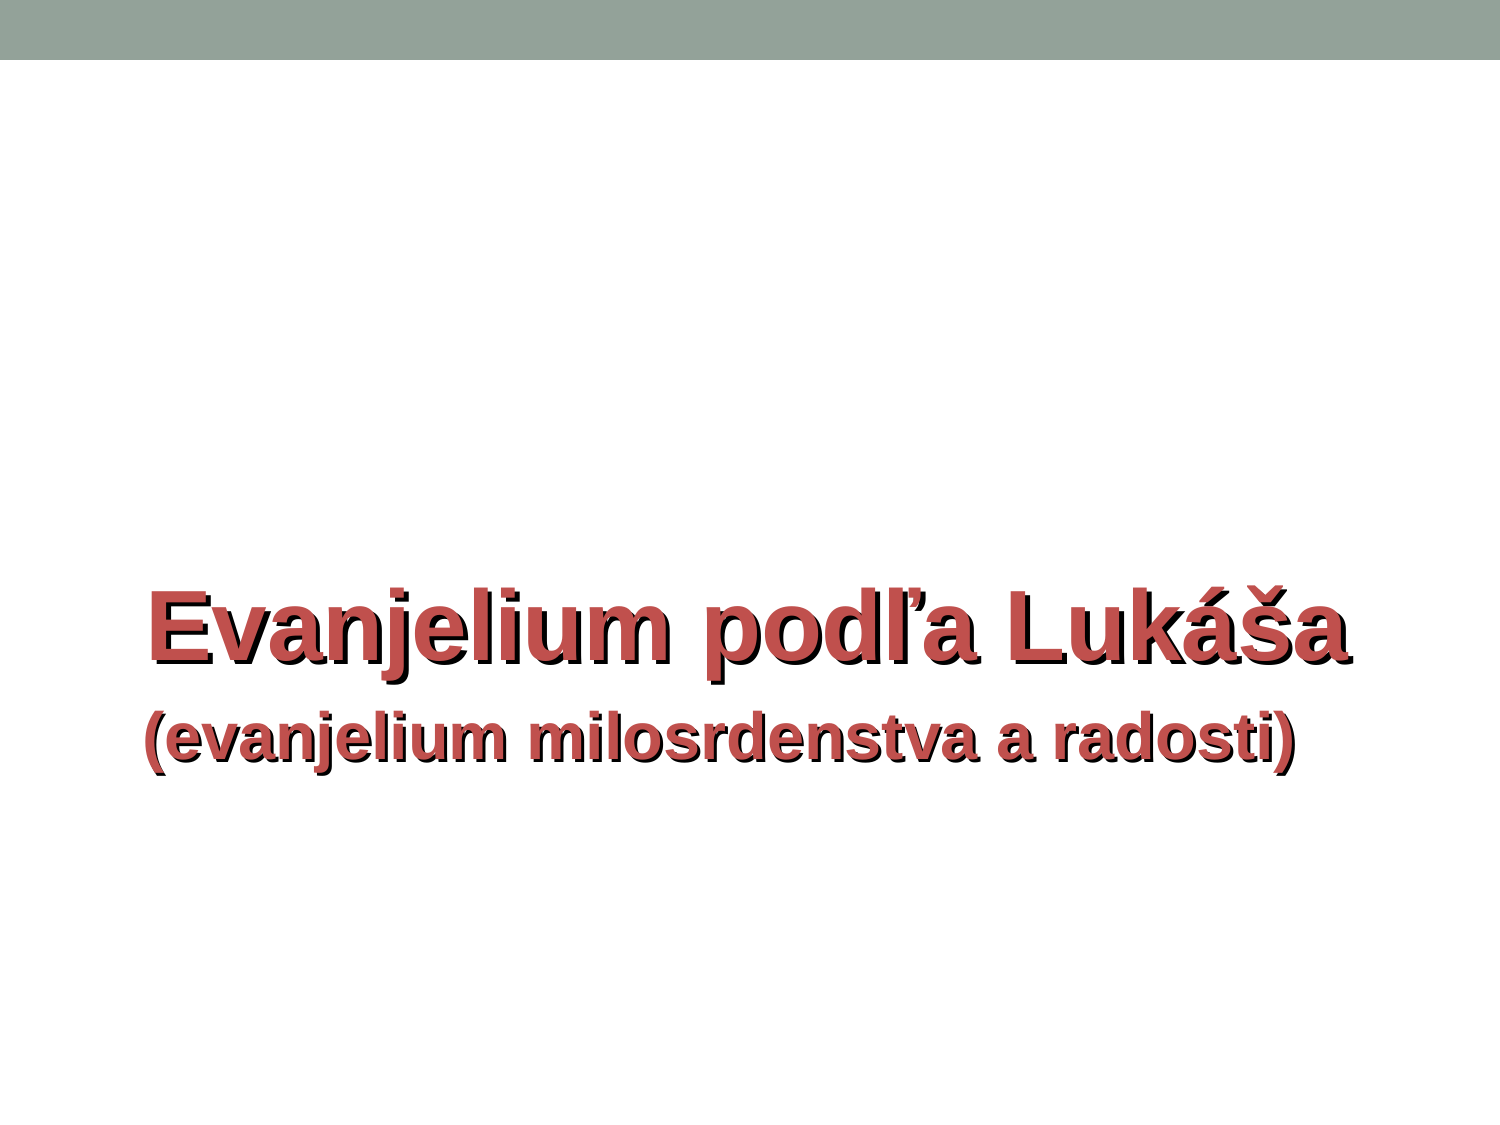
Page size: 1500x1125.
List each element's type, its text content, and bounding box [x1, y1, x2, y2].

list Evanjelium podľa Lukáša (evanjelium milosrdenstva a radosti) [75, 262, 1426, 1063]
